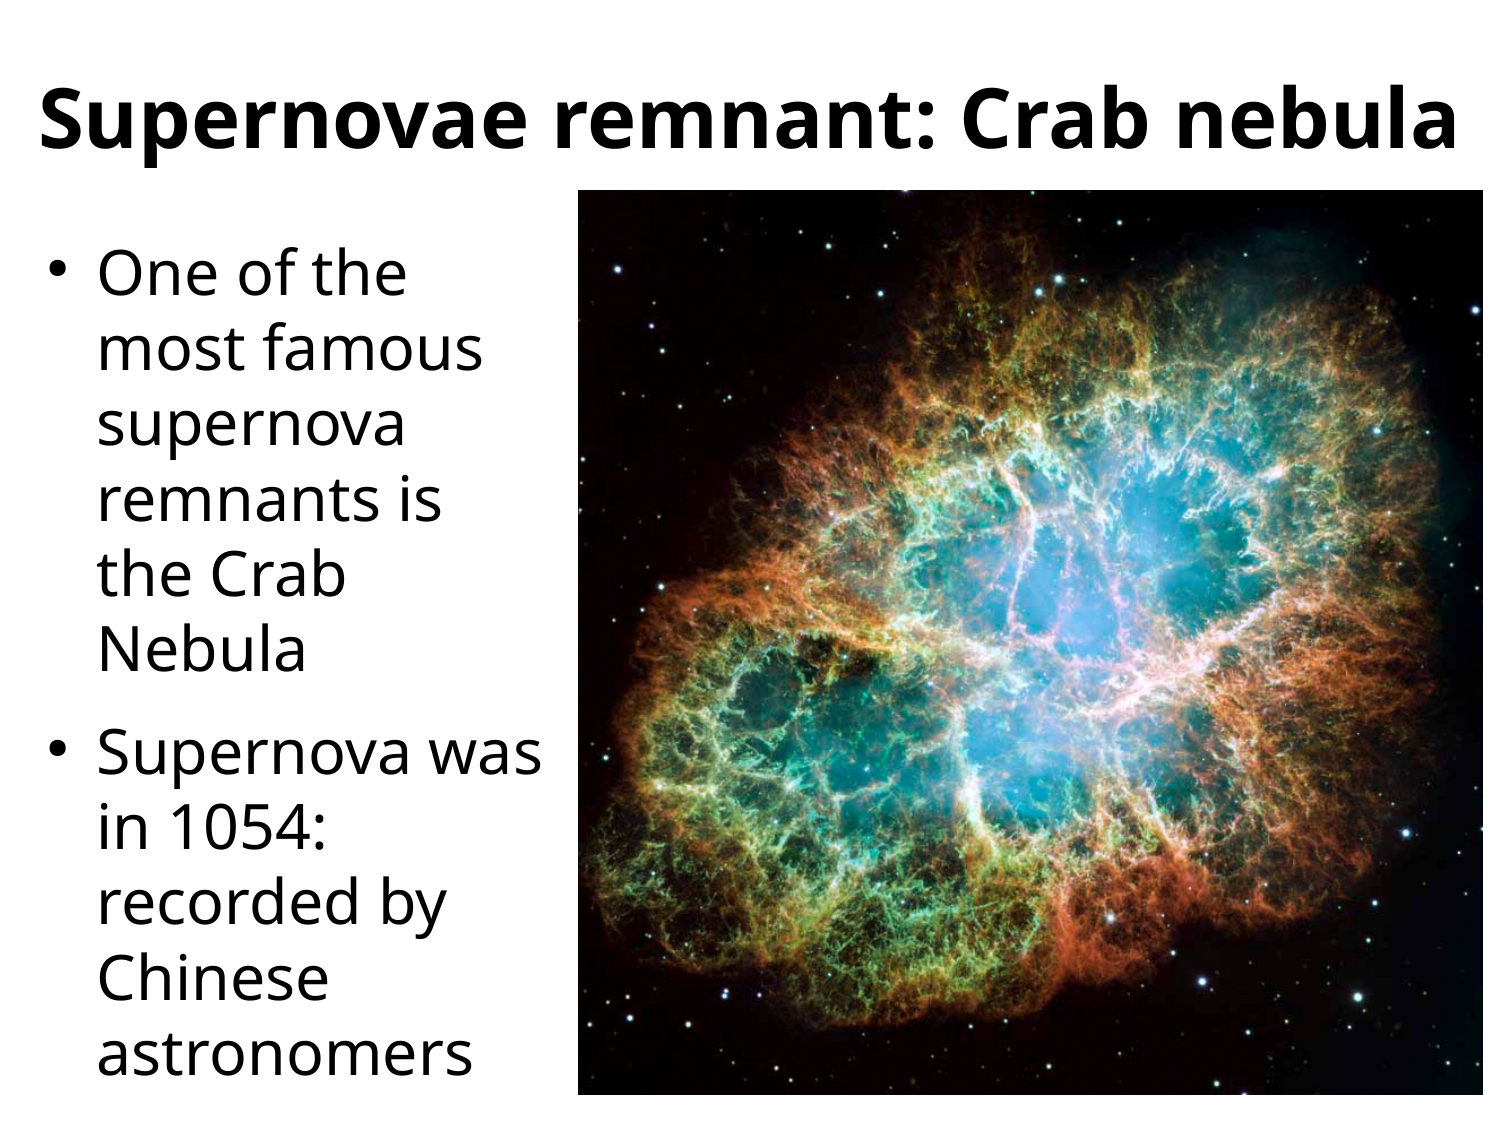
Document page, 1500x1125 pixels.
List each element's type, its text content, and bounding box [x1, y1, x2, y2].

picture [578, 190, 1483, 1096]
title Supernovae remnant: Crab nebula [30, 22, 1471, 211]
list One of the most famous supernova remnants is the Crab Nebula Supernova was in 1054: recorded by Chinese astronomers [30, 232, 556, 1096]
